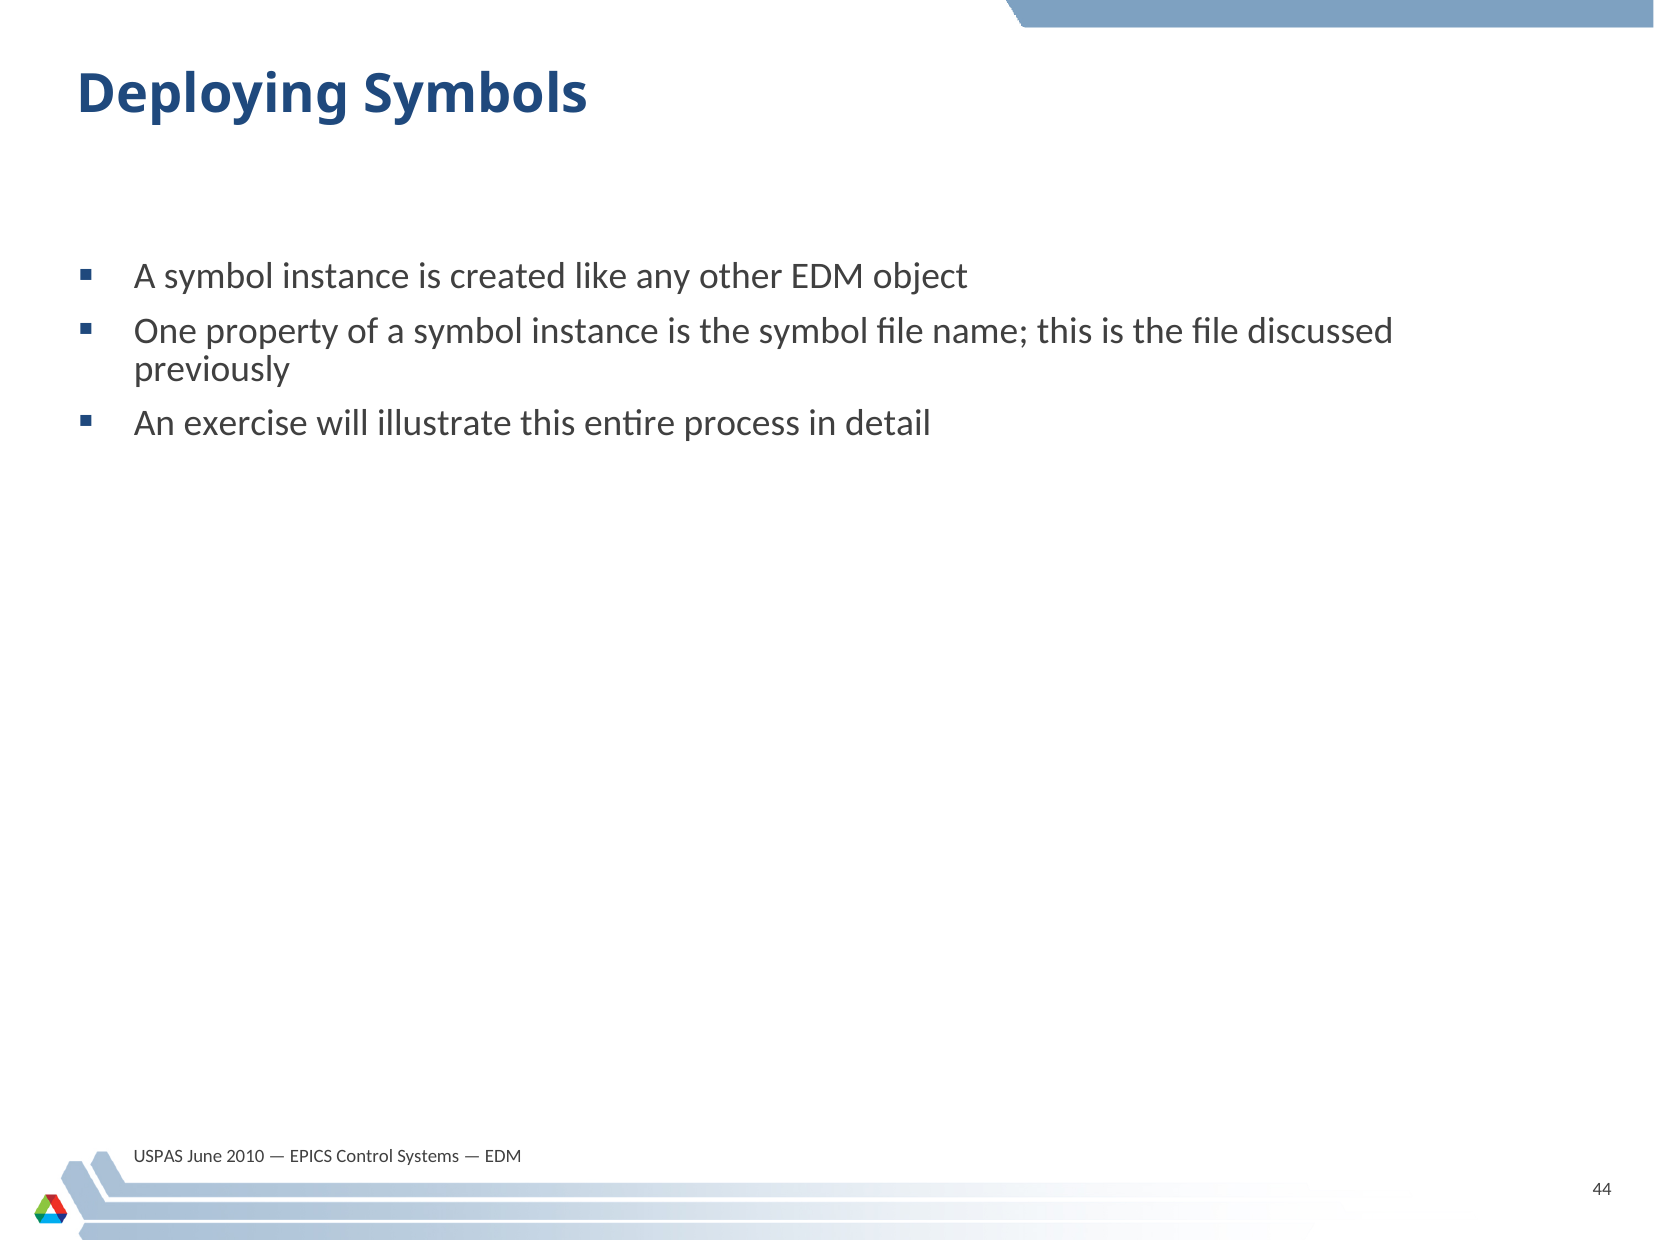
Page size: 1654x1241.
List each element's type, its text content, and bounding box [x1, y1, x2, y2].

picture [0, 1143, 1654, 1240]
title Deploying Symbols [61, 39, 1500, 143]
picture [0, 0, 1654, 29]
list A symbol instance is created like any other EDM object One property of a symbol instance is the symbol file name; this is the file discussed previously An exercise will illustrate this entire process in detail [62, 253, 1498, 816]
